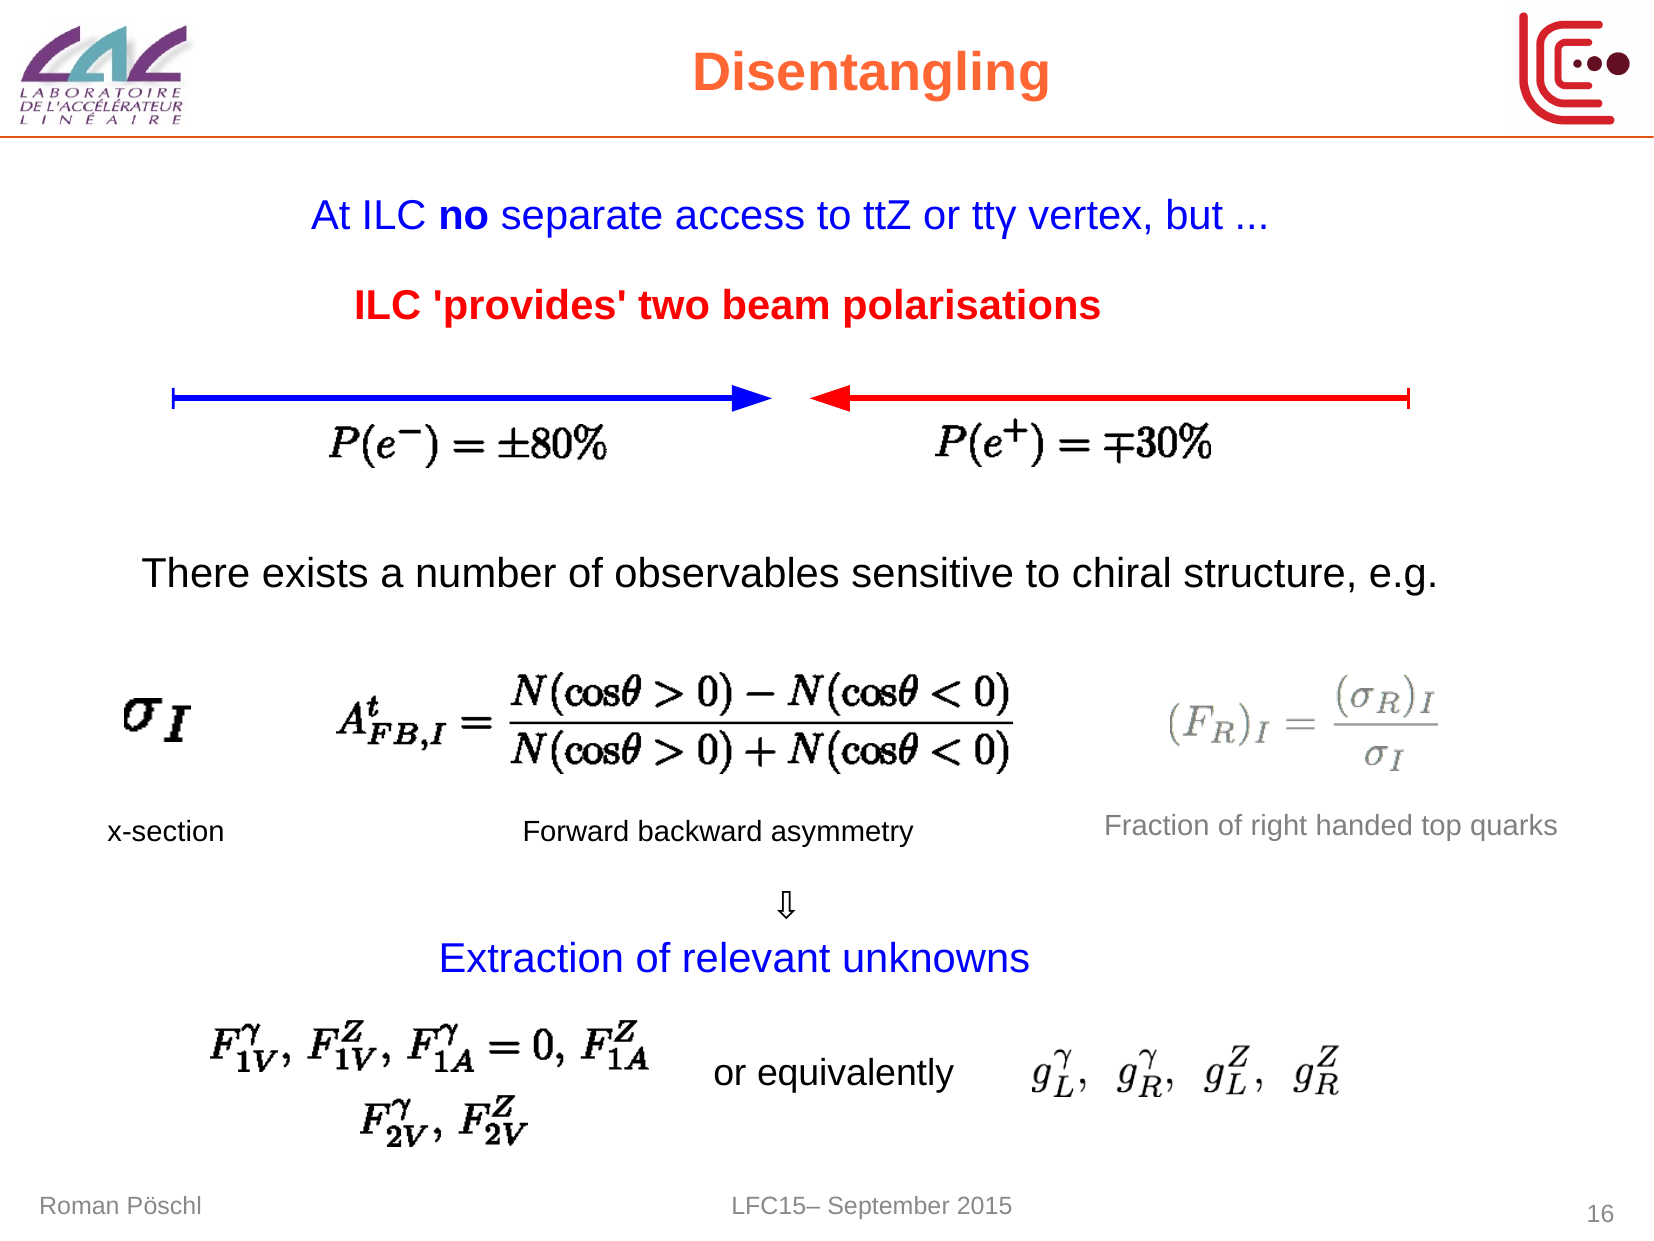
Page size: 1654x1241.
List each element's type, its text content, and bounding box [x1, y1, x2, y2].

picture [329, 424, 607, 468]
text_box x-section [92, 807, 255, 857]
text_box Fraction of right handed top quarks [1089, 801, 1587, 851]
title Disentangling [128, 29, 1617, 113]
picture [360, 1094, 528, 1147]
picture [1170, 674, 1438, 772]
picture [1032, 1044, 1339, 1097]
picture [210, 1019, 649, 1072]
text_box At ILC no separate access to ttZ or ttγ vertex, but ... [296, 177, 1423, 242]
text_box Extraction of relevant unknowns [423, 927, 1229, 991]
picture [124, 698, 191, 742]
text_box Forward backward asymmetry [507, 807, 983, 856]
text_box There exists a number of observables sensitive to chiral structure, e.g. [126, 542, 1614, 606]
picture [935, 418, 1211, 467]
picture [1508, 2, 1641, 135]
picture [336, 672, 1013, 774]
picture [17, 22, 199, 127]
text_box or equivalently [698, 1044, 971, 1101]
text_box ILC 'provides' two beam polarisations [339, 274, 1252, 338]
text_box ⇧ [728, 866, 817, 927]
